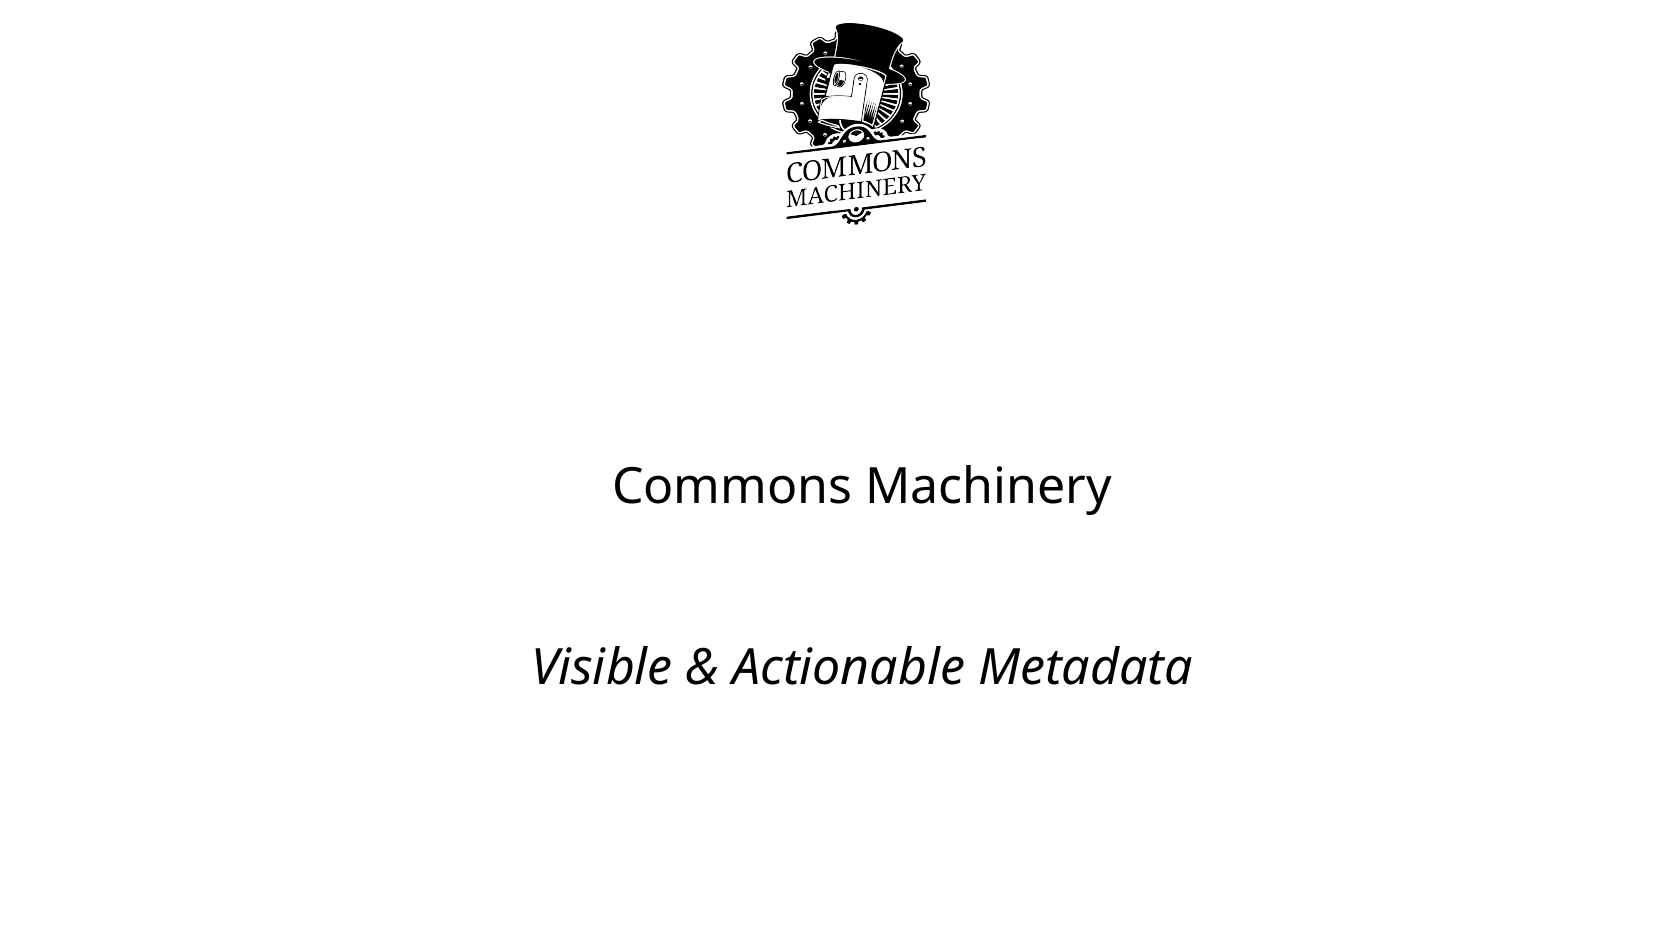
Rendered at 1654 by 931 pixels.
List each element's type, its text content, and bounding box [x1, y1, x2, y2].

picture [782, 23, 930, 225]
list Commons Machinery Visible & Actionable Metadata [82, 269, 1571, 810]
